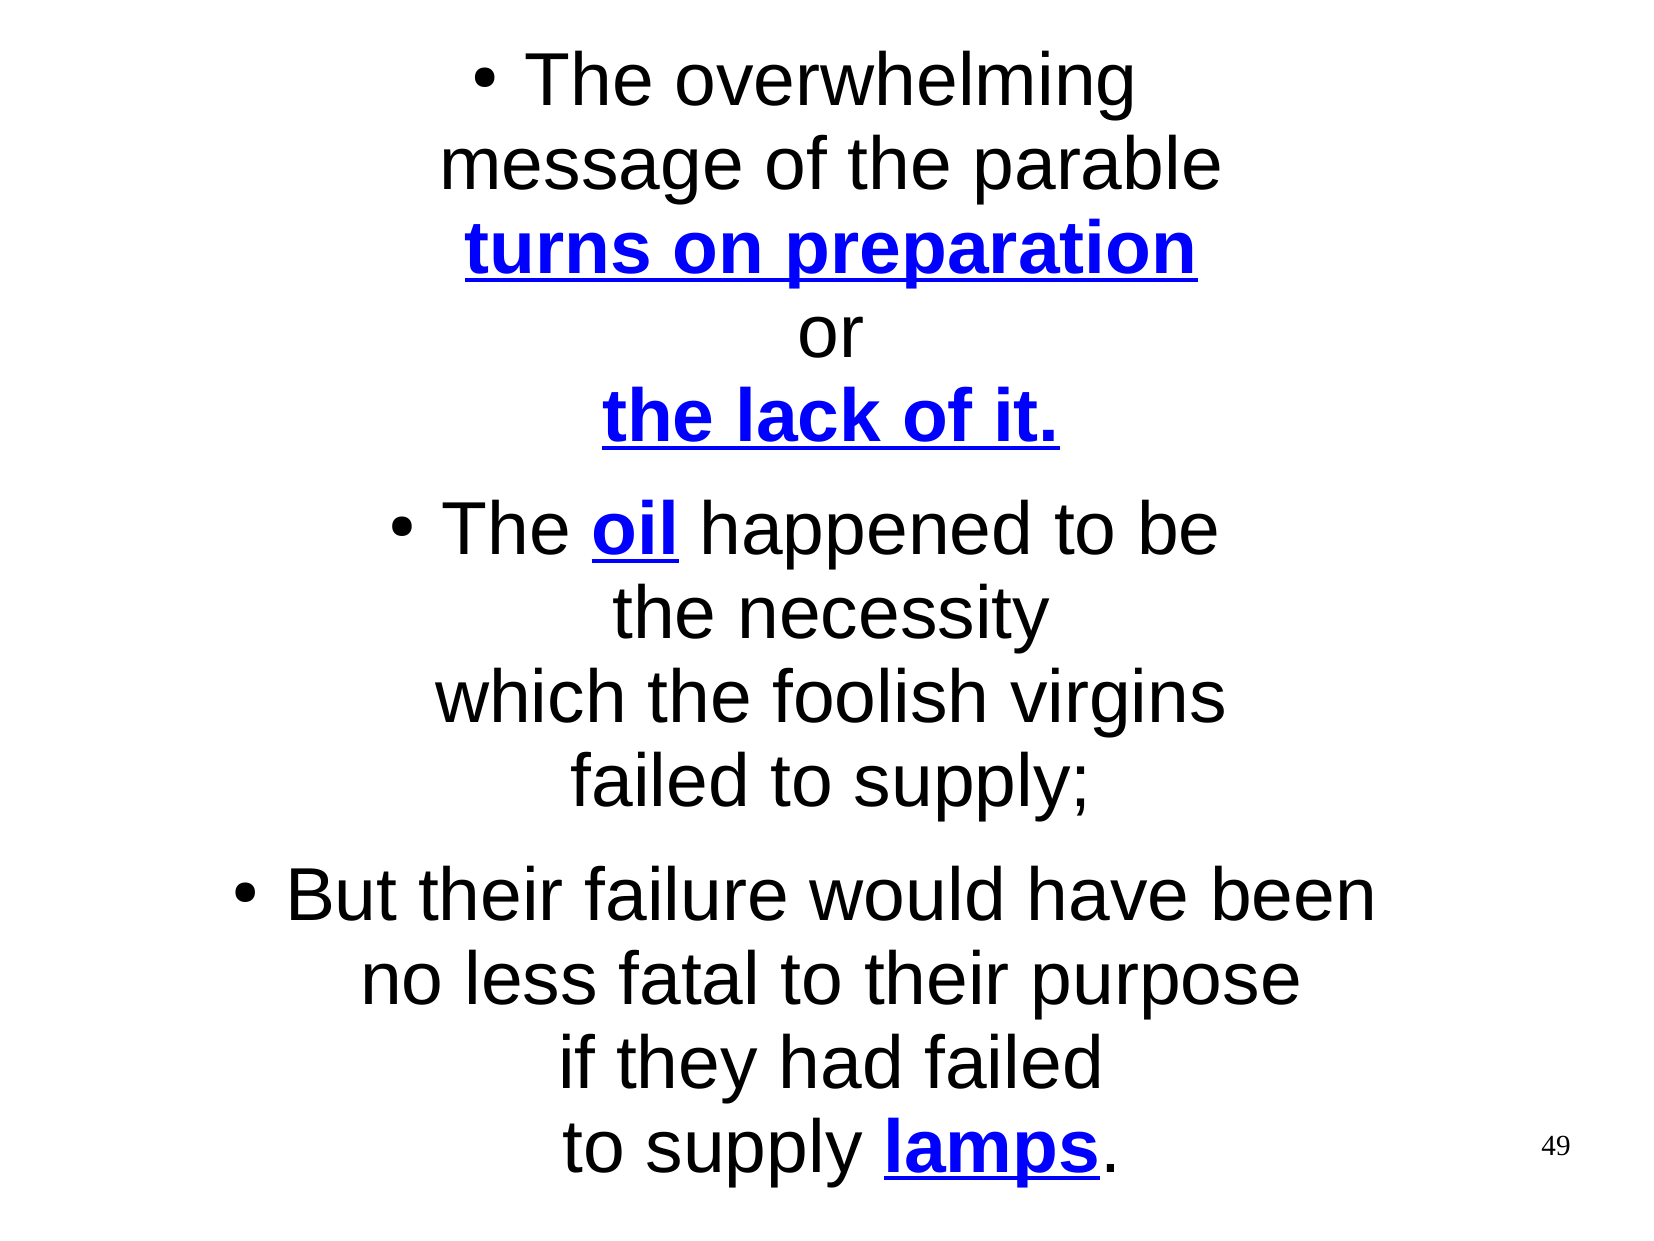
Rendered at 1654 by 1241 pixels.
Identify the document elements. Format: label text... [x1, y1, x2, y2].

list The overwhelming message of the parable turns on preparation or the lack of it. The oil happened to be the necessity which the foolish virgins failed to supply; But their failure would have been no less fatal to their purpose if they had failed to supply lamps. [0, 37, 1613, 1201]
